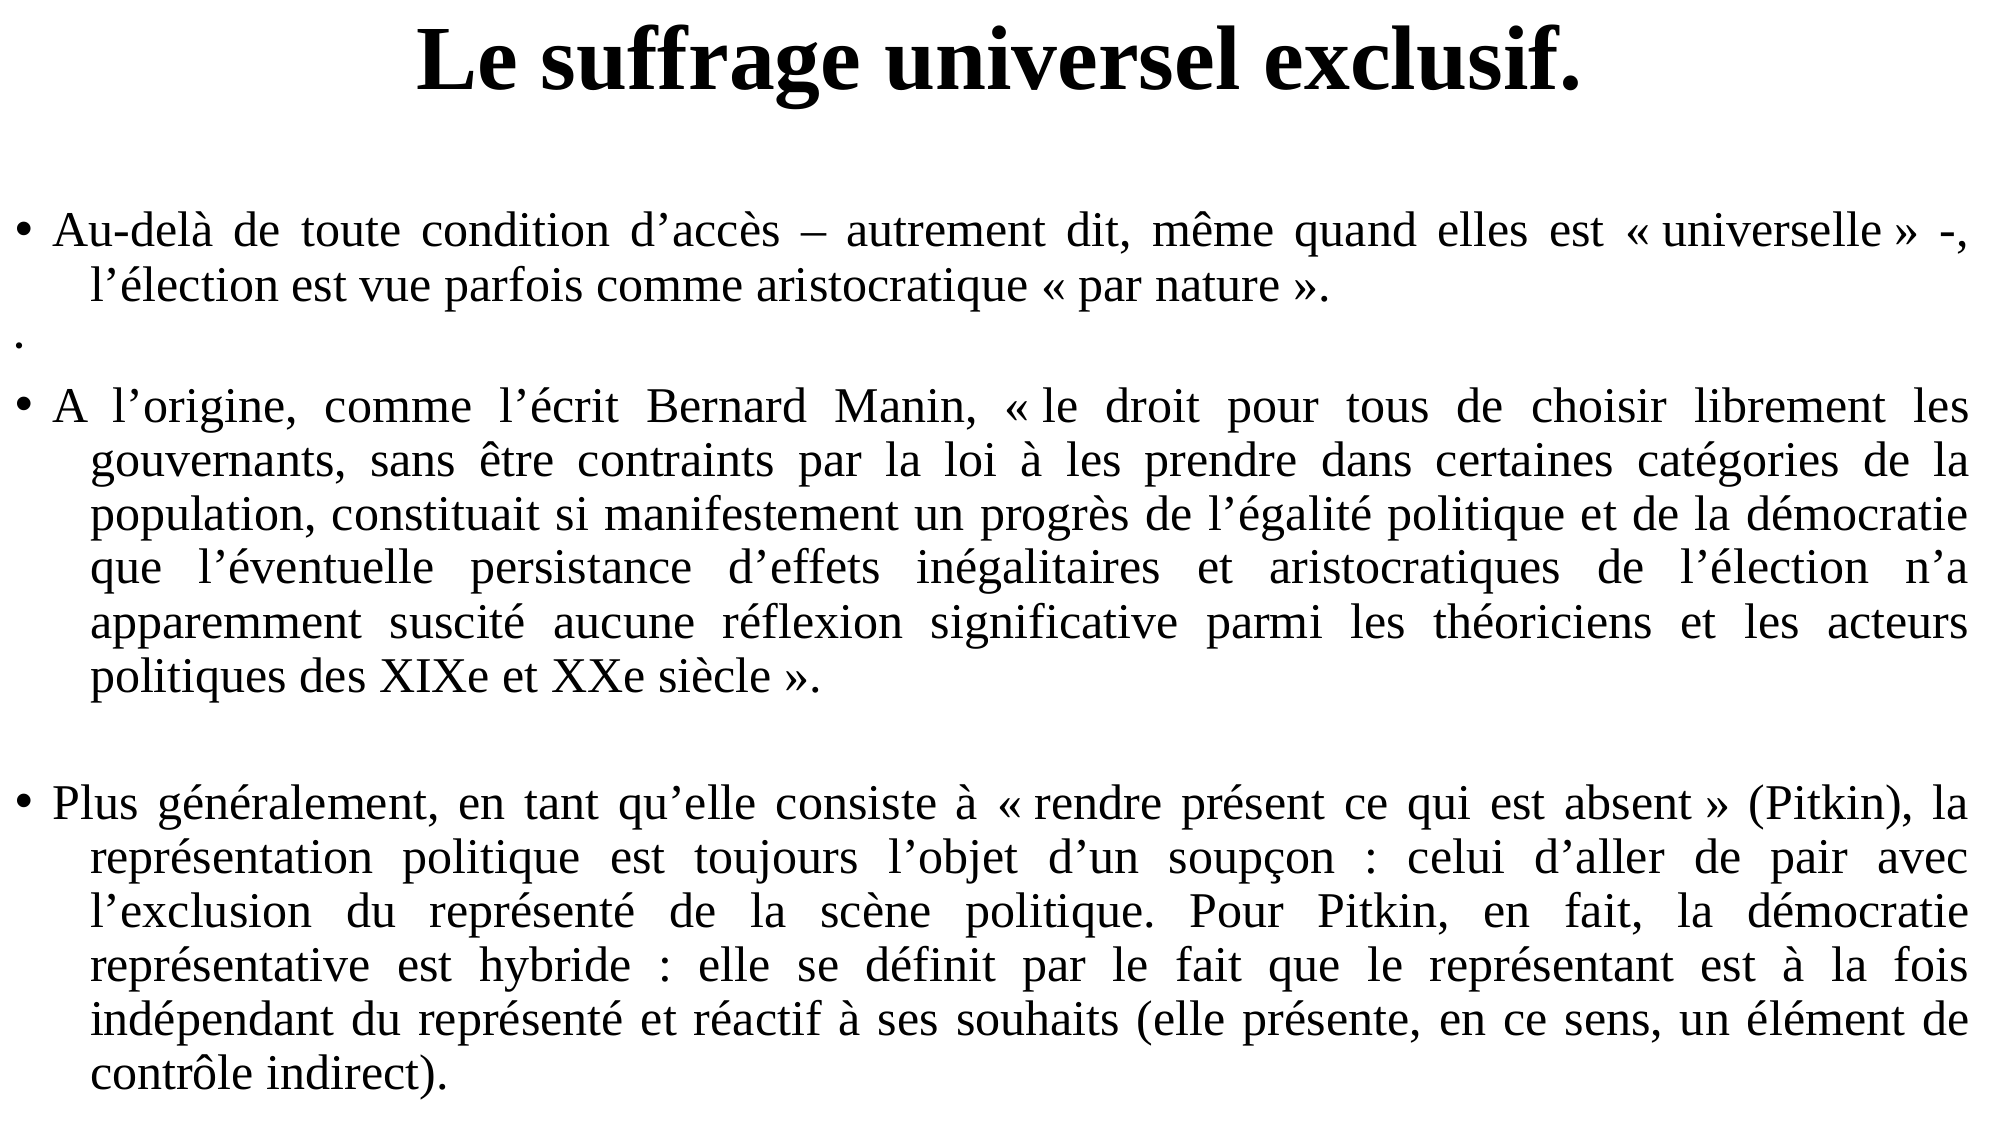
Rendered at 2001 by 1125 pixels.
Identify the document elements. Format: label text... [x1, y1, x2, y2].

title Le suffrage universel exclusif. [249, 0, 1750, 121]
list Au-delà de toute condition d’accès – autrement dit, même quand elles est « universelle » -, l’élection est vue parfois comme aristocratique « par nature ». A l’origine, comme l’écrit Bernard Manin, « le droit pour tous de choisir librement les gouvernants, sans être contraints par la loi à les prendre dans certaines catégories de la population, constituait si manifestement un progrès de l’égalité politique et de la démocratie que l’éventuelle persistance d’effets inégalitaires et aristocratiques de l’élection n’a apparemment suscité aucune réflexion significative parmi les théoriciens et les acteurs politiques des XIXe et XXe siècle ». Plus généralement, en tant qu’elle consiste à « rendre présent ce qui est absent » (Pitkin), la représentation politique est toujours l’objet d’un soupçon : celui d’aller de pair avec l’exclusion du représenté de la scène politique. Pour Pitkin, en fait, la démocratie représentative est hybride : elle se définit par le fait que le représentant est à la fois indépendant du représenté et réactif à ses souhaits (elle présente, en ce sens, un élément de contrôle indirect). [0, 196, 2000, 1125]
